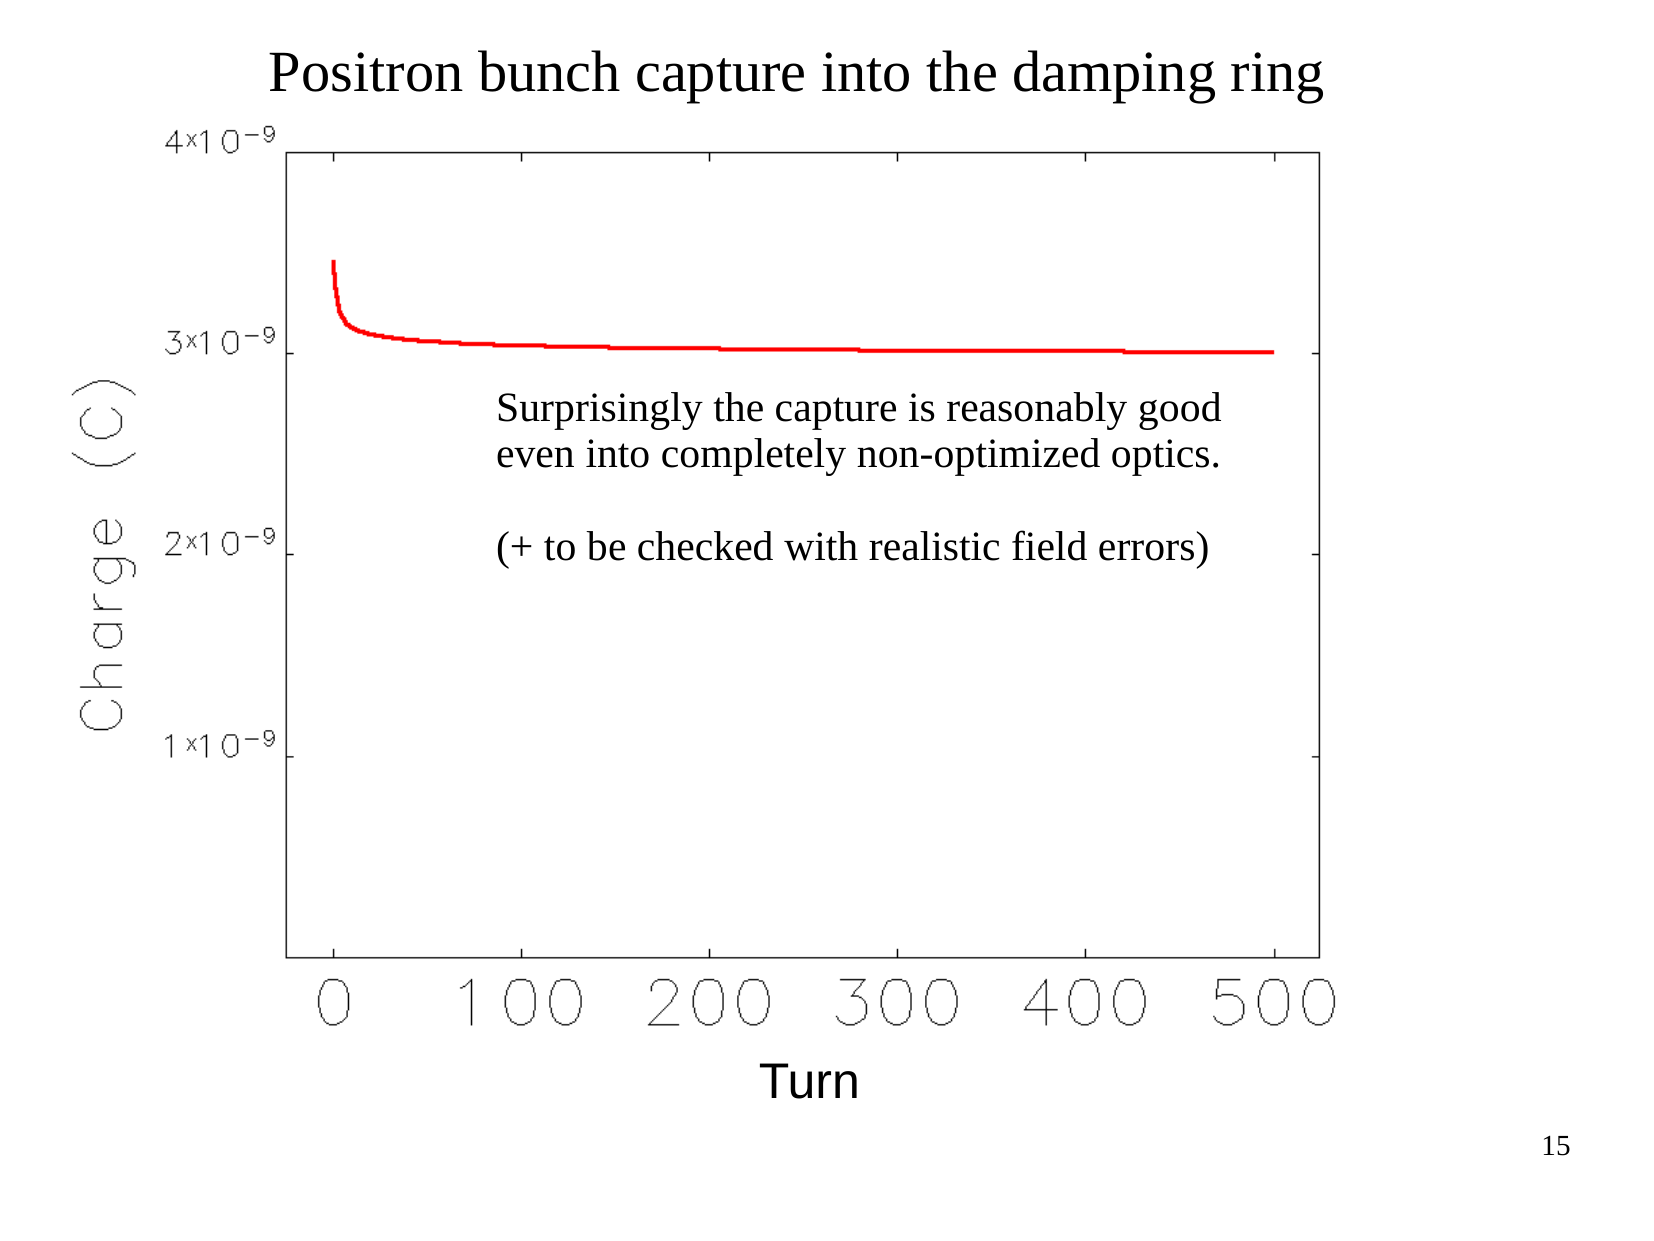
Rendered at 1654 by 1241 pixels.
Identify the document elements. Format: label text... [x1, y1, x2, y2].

text_box Turn [612, 1045, 1007, 1201]
picture [64, 142, 1542, 1217]
title Positron bunch capture into the damping ring [0, 2, 1595, 142]
title Surprisingly the capture is reasonably good even into completely non-optimized optics. (+ to be checked with realistic field errors) [496, 350, 1264, 603]
